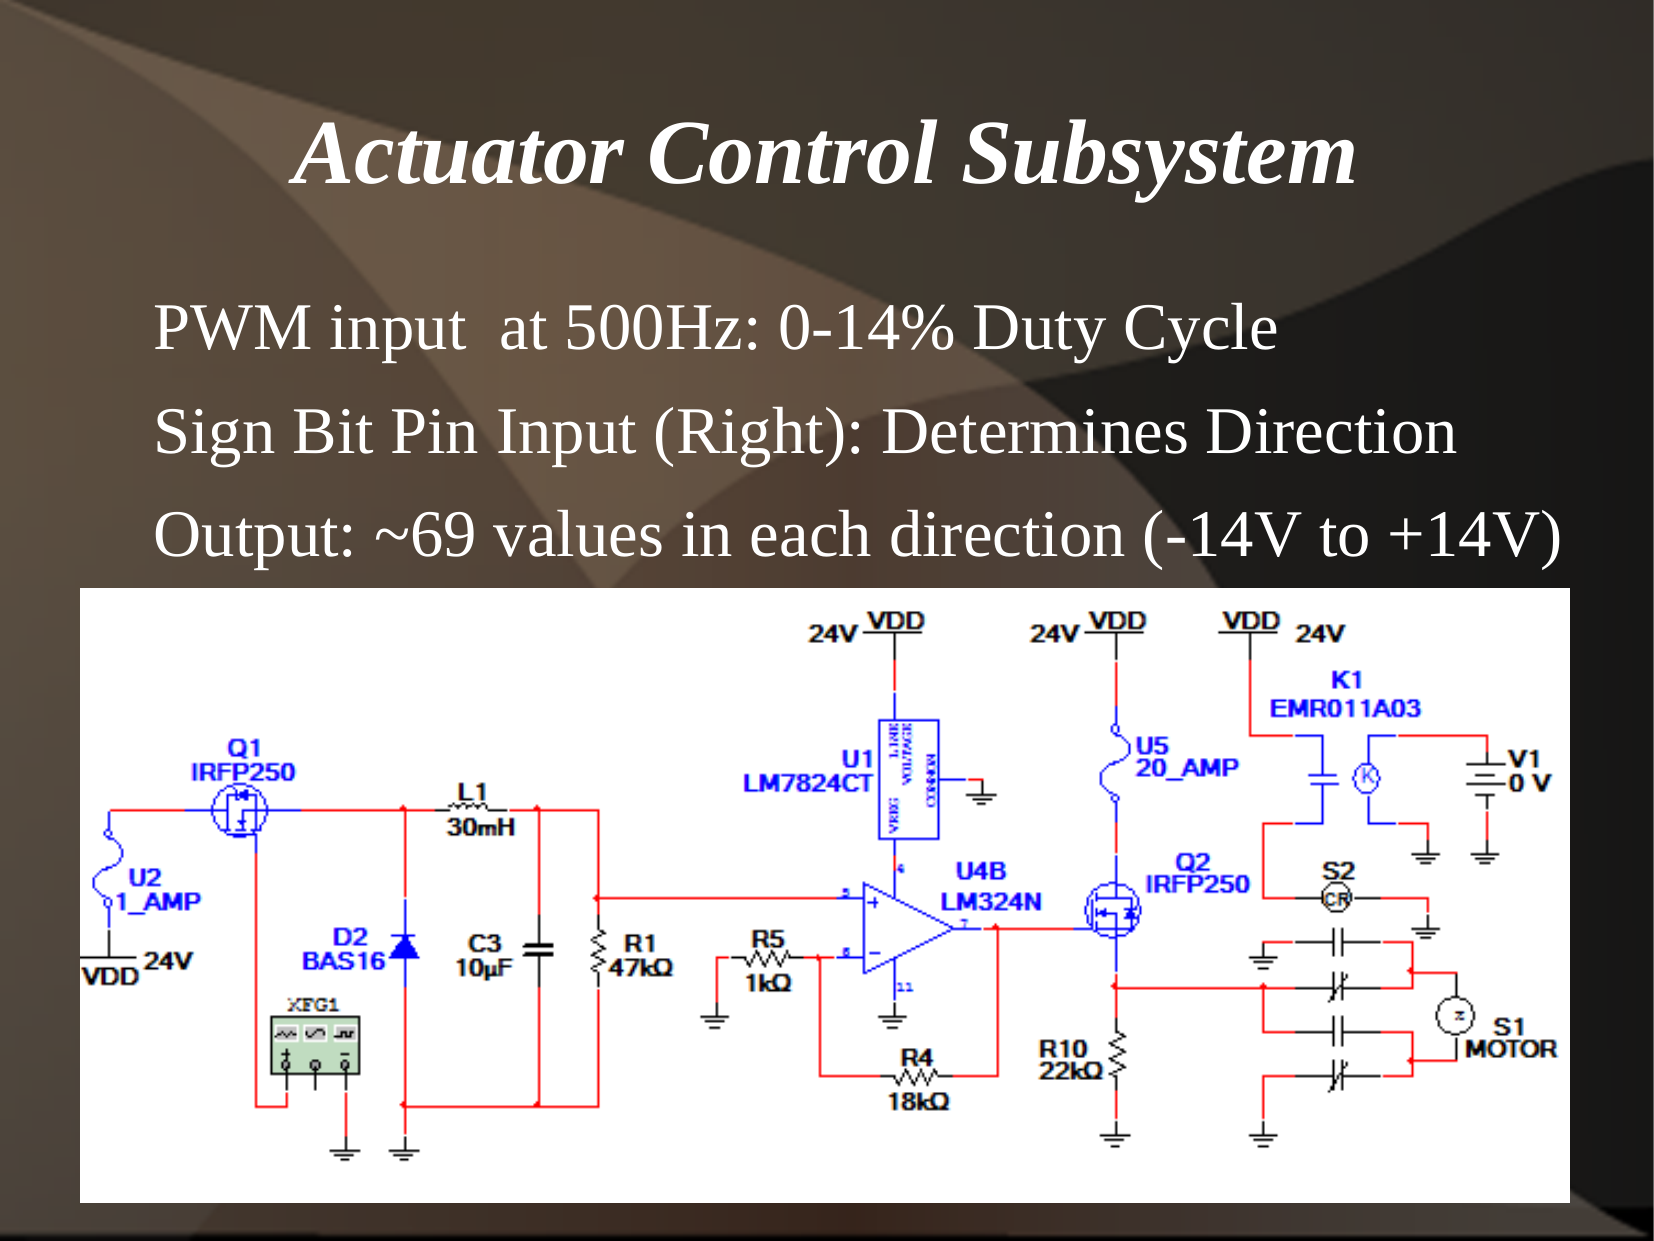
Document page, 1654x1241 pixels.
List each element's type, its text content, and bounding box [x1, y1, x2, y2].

list PWM input at 500Hz: 0-14% Duty Cycle Sign Bit Pin Input (Right): Determines Direction Output: ~69 values in each direction (-14V to +14V) [82, 290, 1571, 681]
title Actuator Control Subsystem [82, 49, 1571, 257]
picture [0, 0, 1654, 1241]
